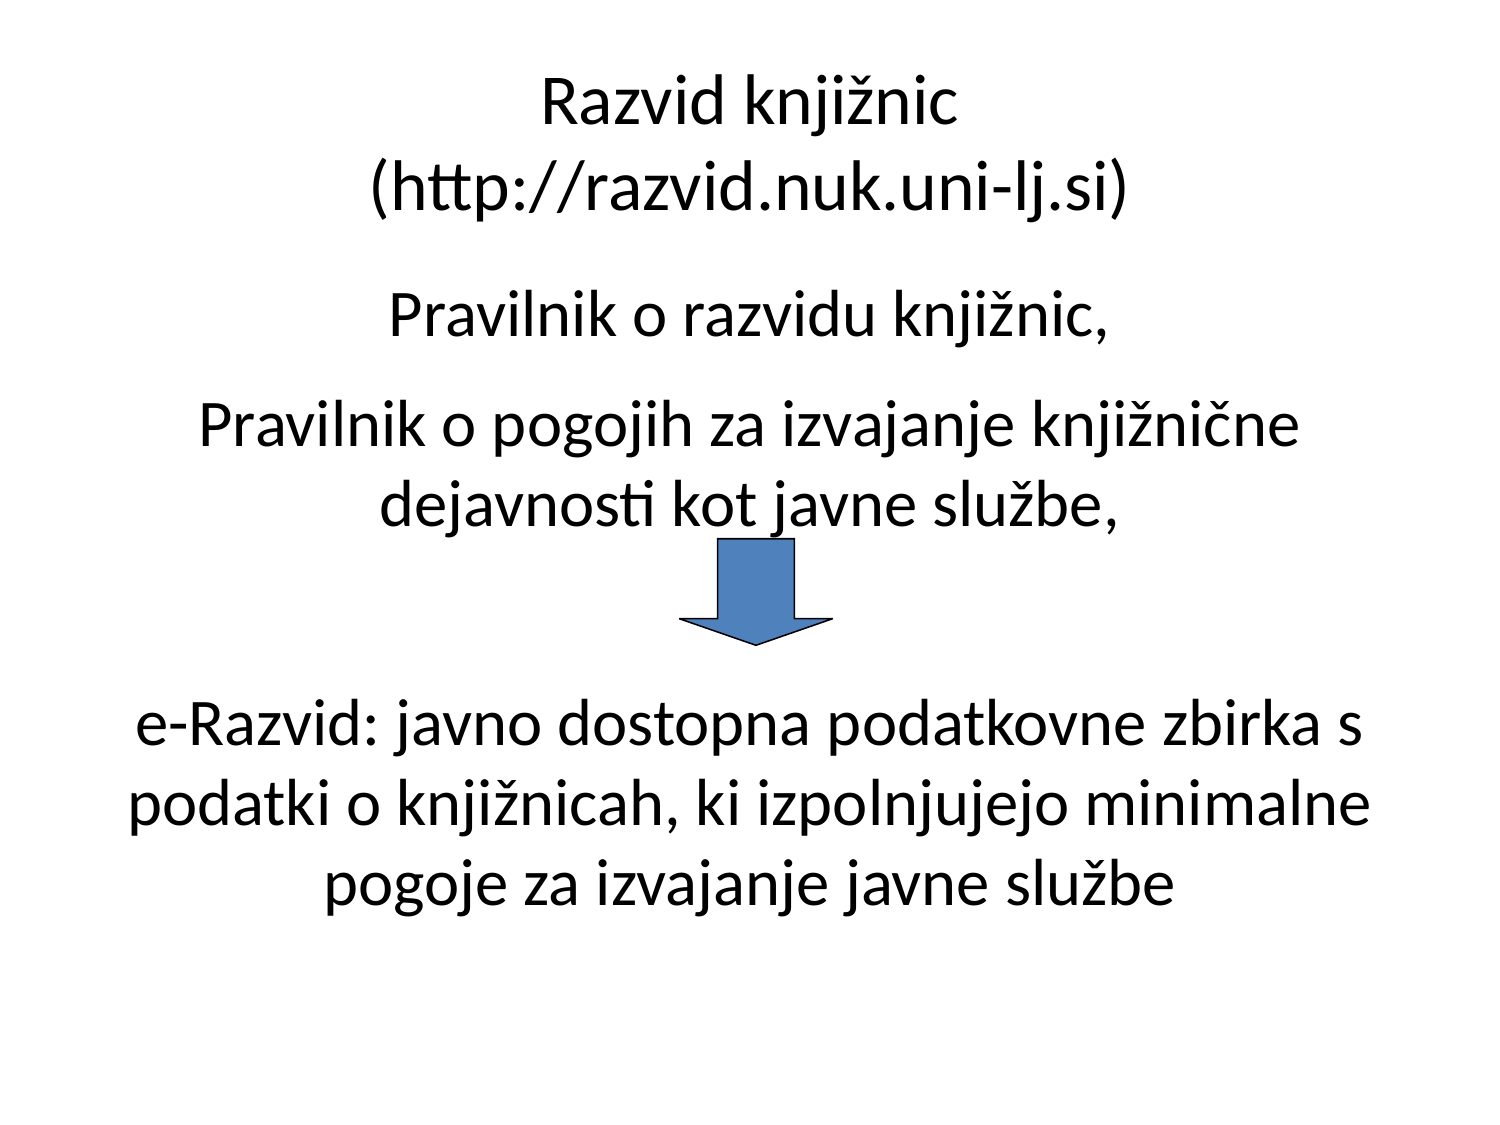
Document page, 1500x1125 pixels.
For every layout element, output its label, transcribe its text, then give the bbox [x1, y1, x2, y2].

list Pravilnik o razvidu knjižnic, Pravilnik o pogojih za izvajanje knjižnične dejavnosti kot javne službe, e-Razvid: javno dostopna podatkovne zbirka s podatki o knjižnicah, ki izpolnjujejo minimalne pogoje za izvajanje javne službe [75, 262, 1425, 1005]
title Razvid knjižnic (http://razvid.nuk.uni-lj.si) [75, 45, 1425, 233]
text_box [679, 538, 833, 646]
